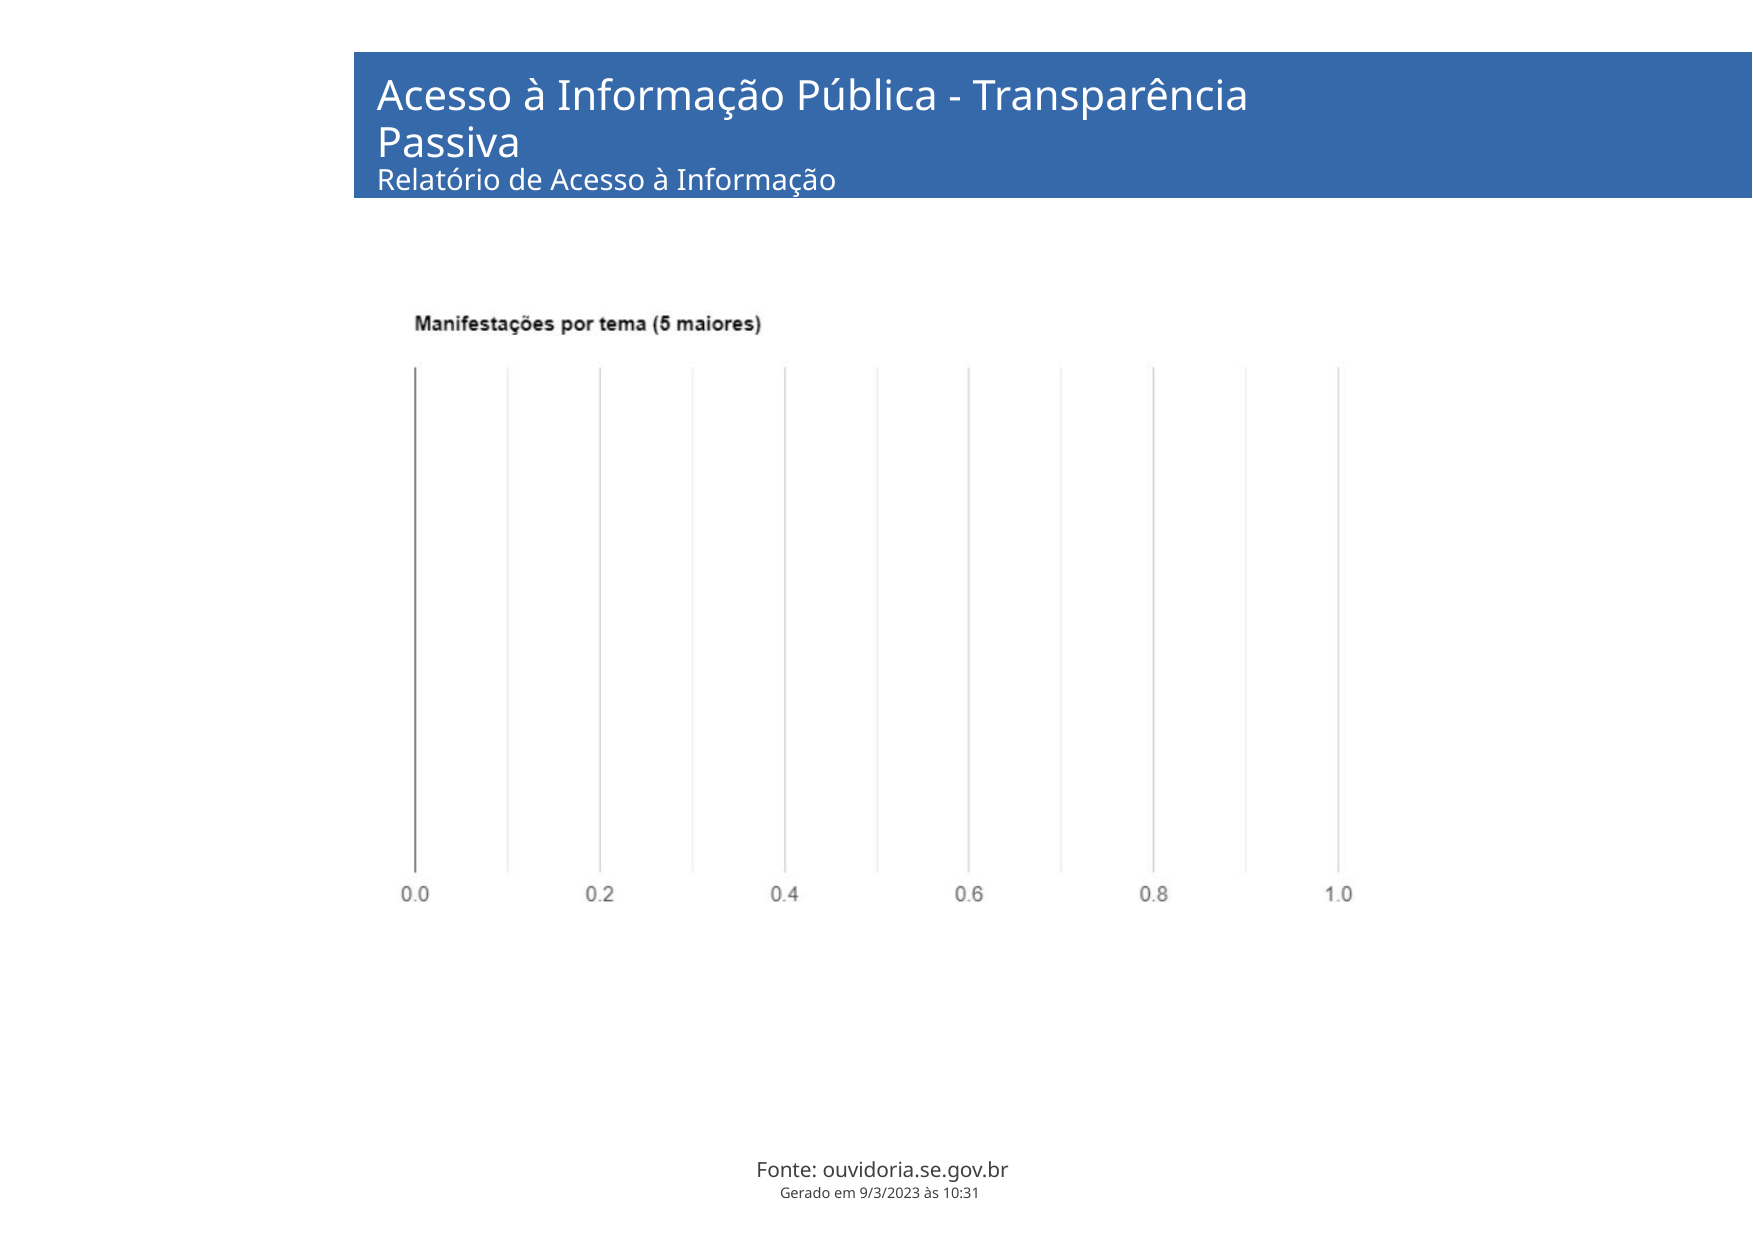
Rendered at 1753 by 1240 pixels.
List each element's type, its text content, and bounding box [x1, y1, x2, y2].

text_box Fonte: ouvidoria.se.gov.br [756, 1158, 1023, 1182]
text_box [155, 211, 1599, 1028]
text_box Acesso à Informação Pública - Transparência Passiva Relatório de Acesso à Informação SETURJaneiro a Janeiro de 2023 [376, 72, 1403, 228]
text_box [354, 52, 1752, 198]
text_box Gerado em 9/3/2023 às 10:31 [780, 1184, 999, 1202]
